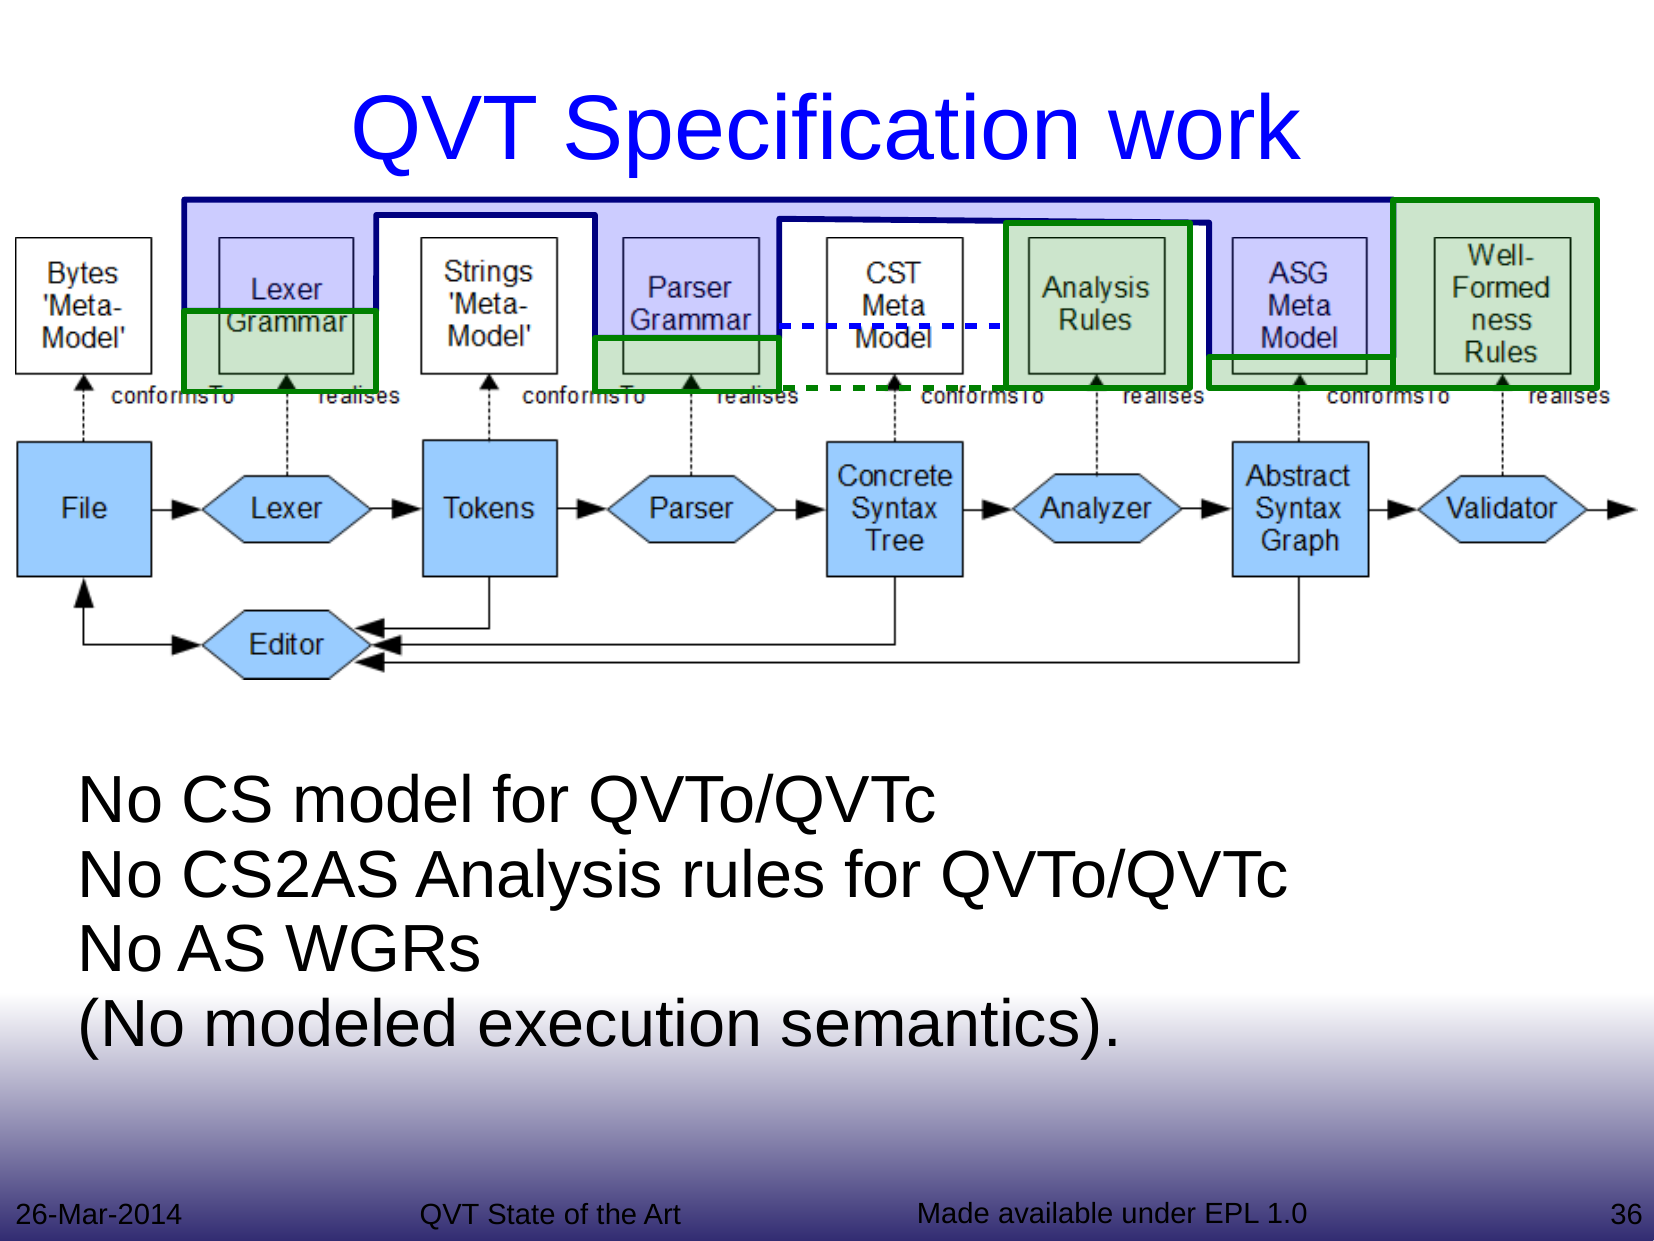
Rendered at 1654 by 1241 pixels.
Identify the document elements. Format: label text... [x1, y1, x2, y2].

title QVT Specification work [82, 56, 1571, 200]
picture [15, 237, 1638, 680]
text_box [184, 199, 1597, 392]
list No CS model for QVTo/QVTc No CS2AS Analysis rules for QVTo/QVTc No AS WGRs (No modeled execution semantics). [78, 687, 1567, 1156]
